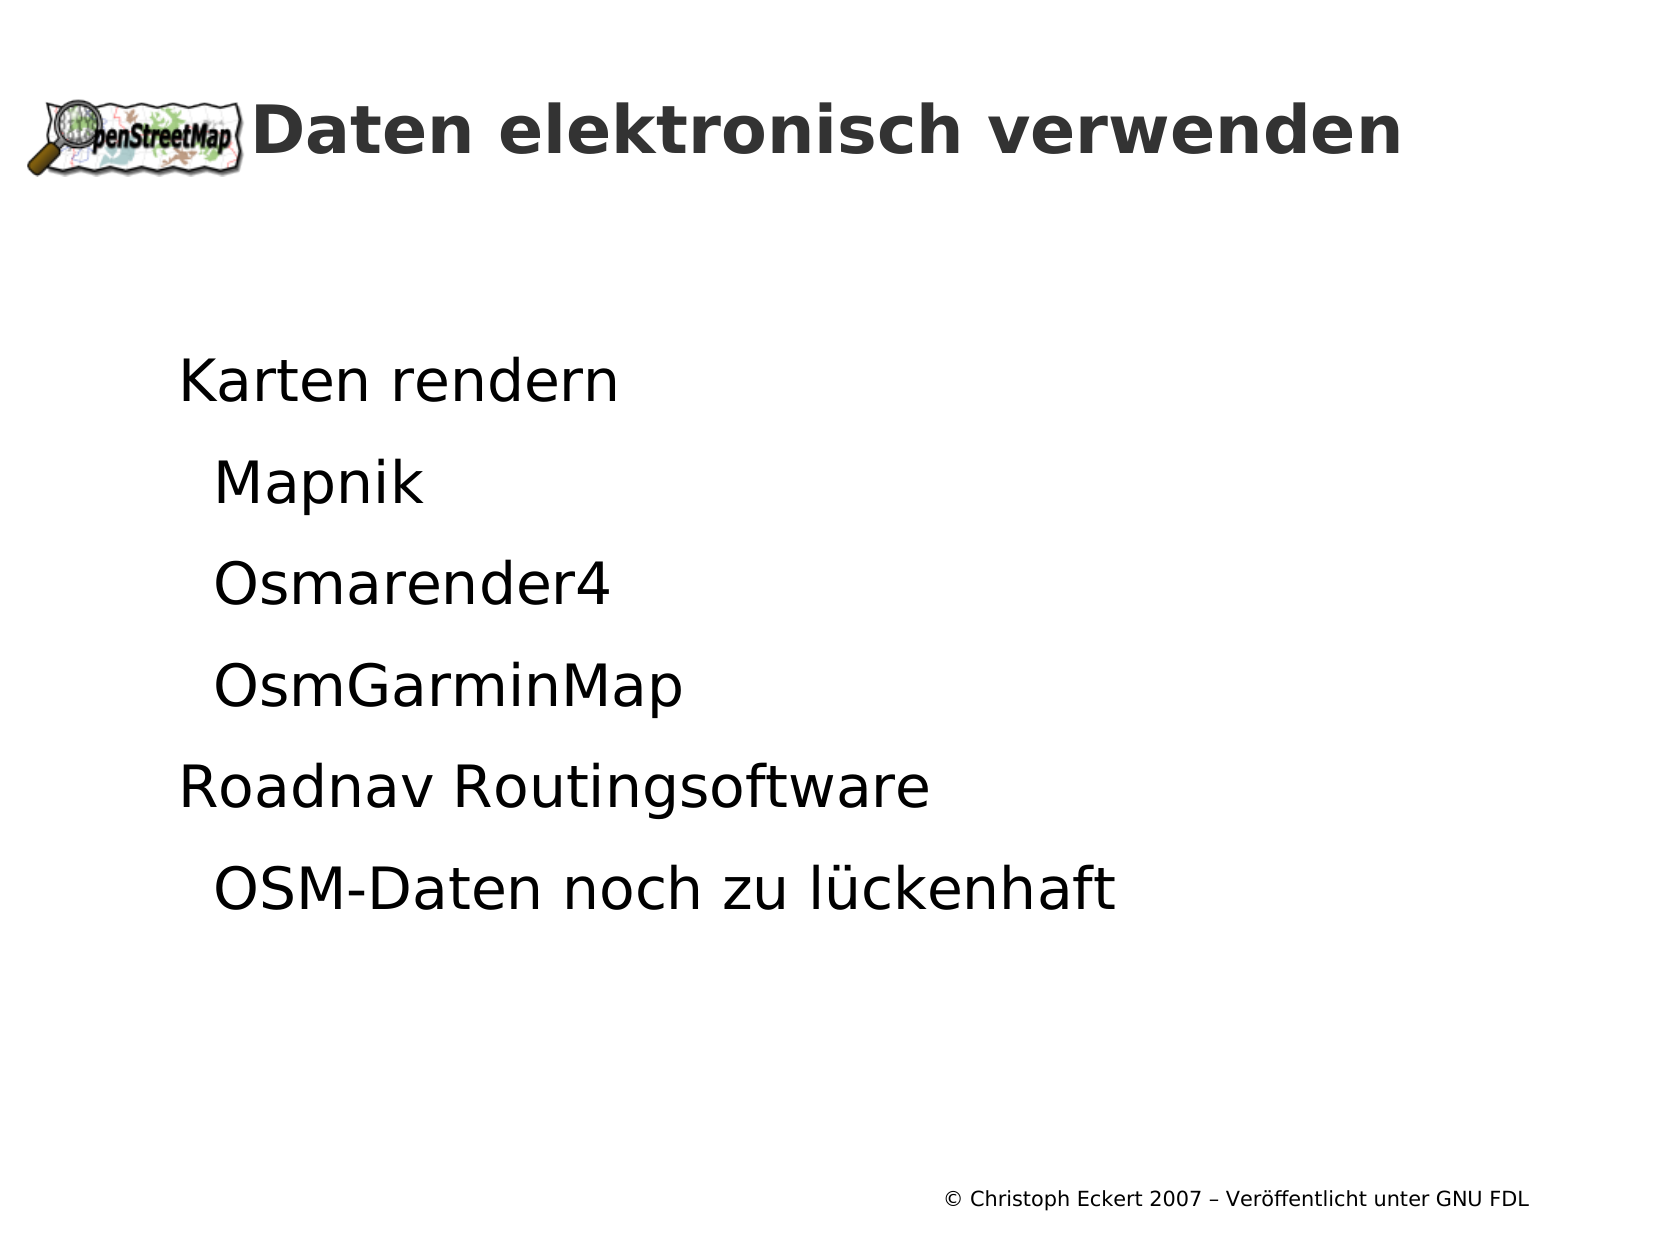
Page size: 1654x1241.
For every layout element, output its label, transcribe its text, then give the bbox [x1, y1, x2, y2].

picture [26, 98, 121, 177]
title Daten elektronisch verwenden [121, 91, 1534, 299]
subtitle Karten rendern Mapnik Osmarender4 OsmGarminMap Roadnav Routingsoftware OSM-Daten noch zu lückenhaft [178, 328, 1570, 910]
